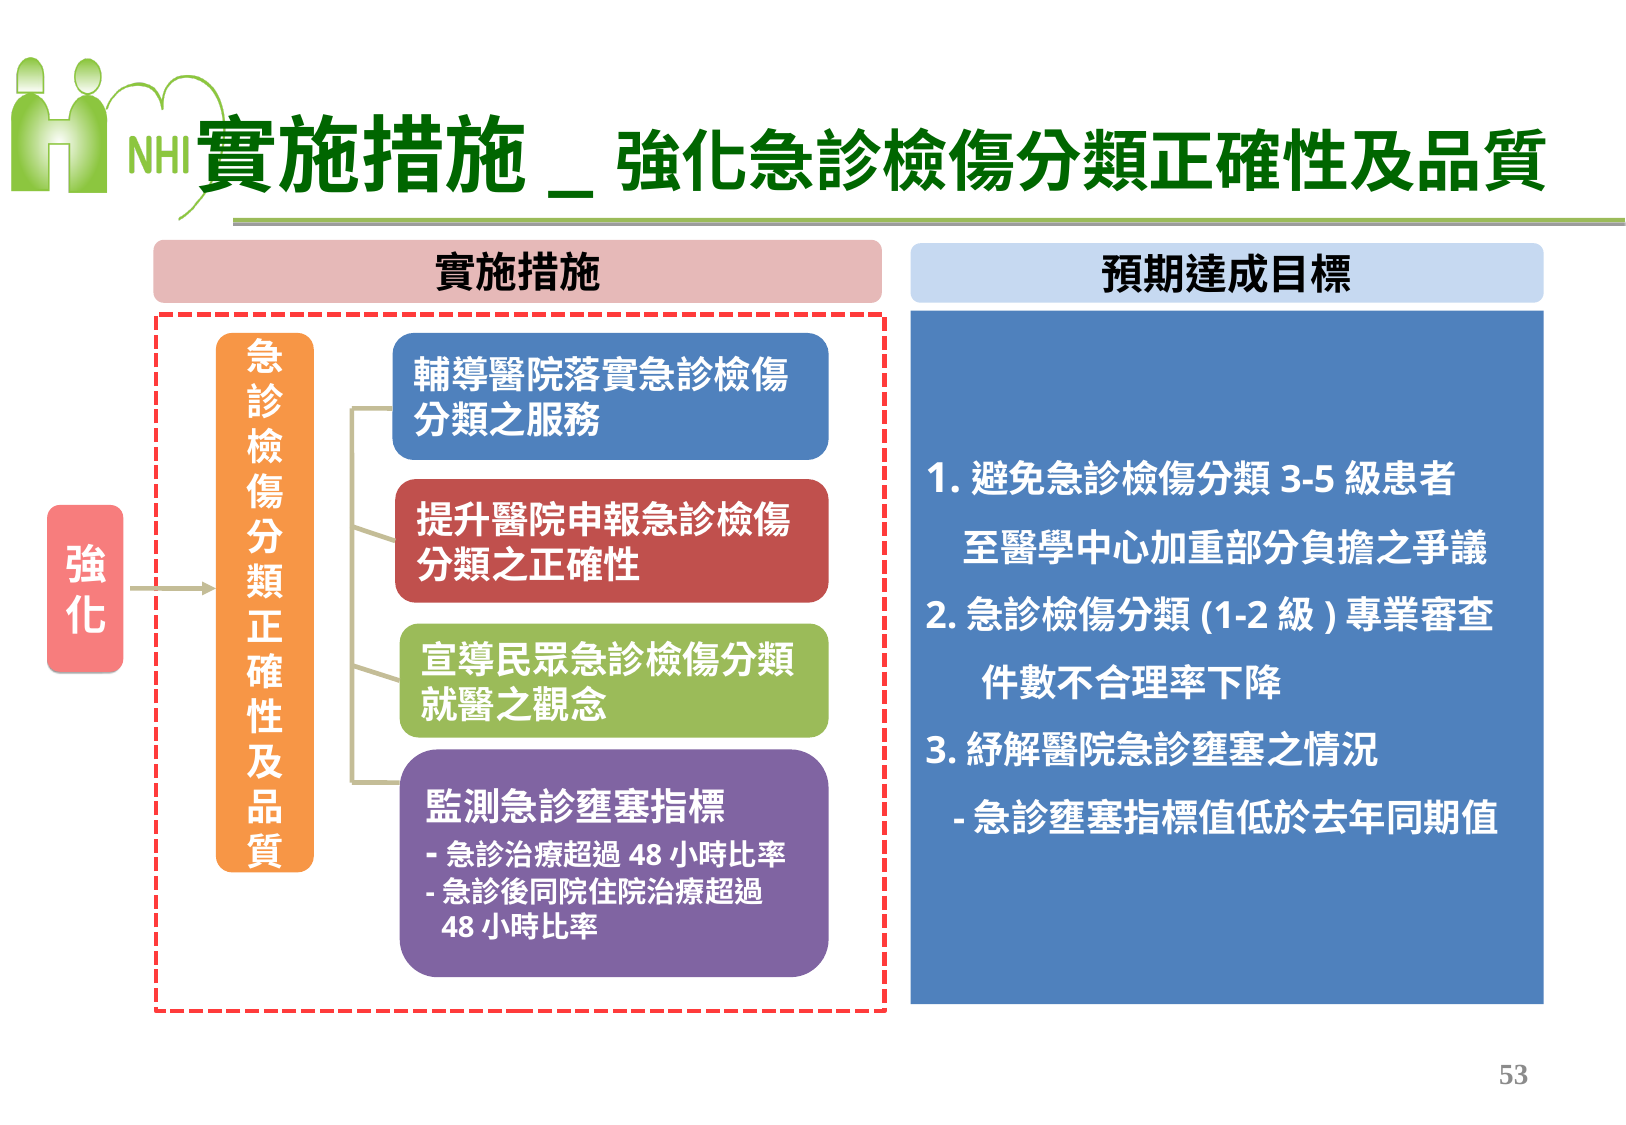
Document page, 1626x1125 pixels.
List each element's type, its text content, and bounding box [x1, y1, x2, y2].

text_box 1.避免急診檢傷分類3-5級患者 至醫學中心加重部分負擔之爭議 2.急診檢傷分類(1-2級)專業審查 件數不合理率下降 3.紓解醫院急診壅塞之情況 -急診壅塞指標值低於去年同期值 [910, 310, 1544, 1005]
text_box 強化 [47, 504, 124, 672]
text_box 監測急診壅塞指標 -急診治療超過48小時比率 -急診後同院住院治療超過48小時比率 [399, 749, 829, 978]
text_box 提升醫院申報急診檢傷分類之正確性 [395, 479, 829, 603]
text_box 輔導醫院落實急診檢傷分類之服務 [392, 332, 829, 460]
text_box 宣導民眾急診檢傷分類就醫之觀念 [399, 623, 829, 738]
text_box 預期達成目標 [910, 243, 1544, 303]
picture [0, 42, 233, 233]
list 實施措施_強化急診檢傷分類正確性及品質 [152, 94, 1593, 209]
text_box 急診檢傷分類正確性及品質 [215, 332, 314, 873]
text_box 實施措施 [153, 239, 882, 303]
slide_number <編號> [1164, 1042, 1544, 1103]
